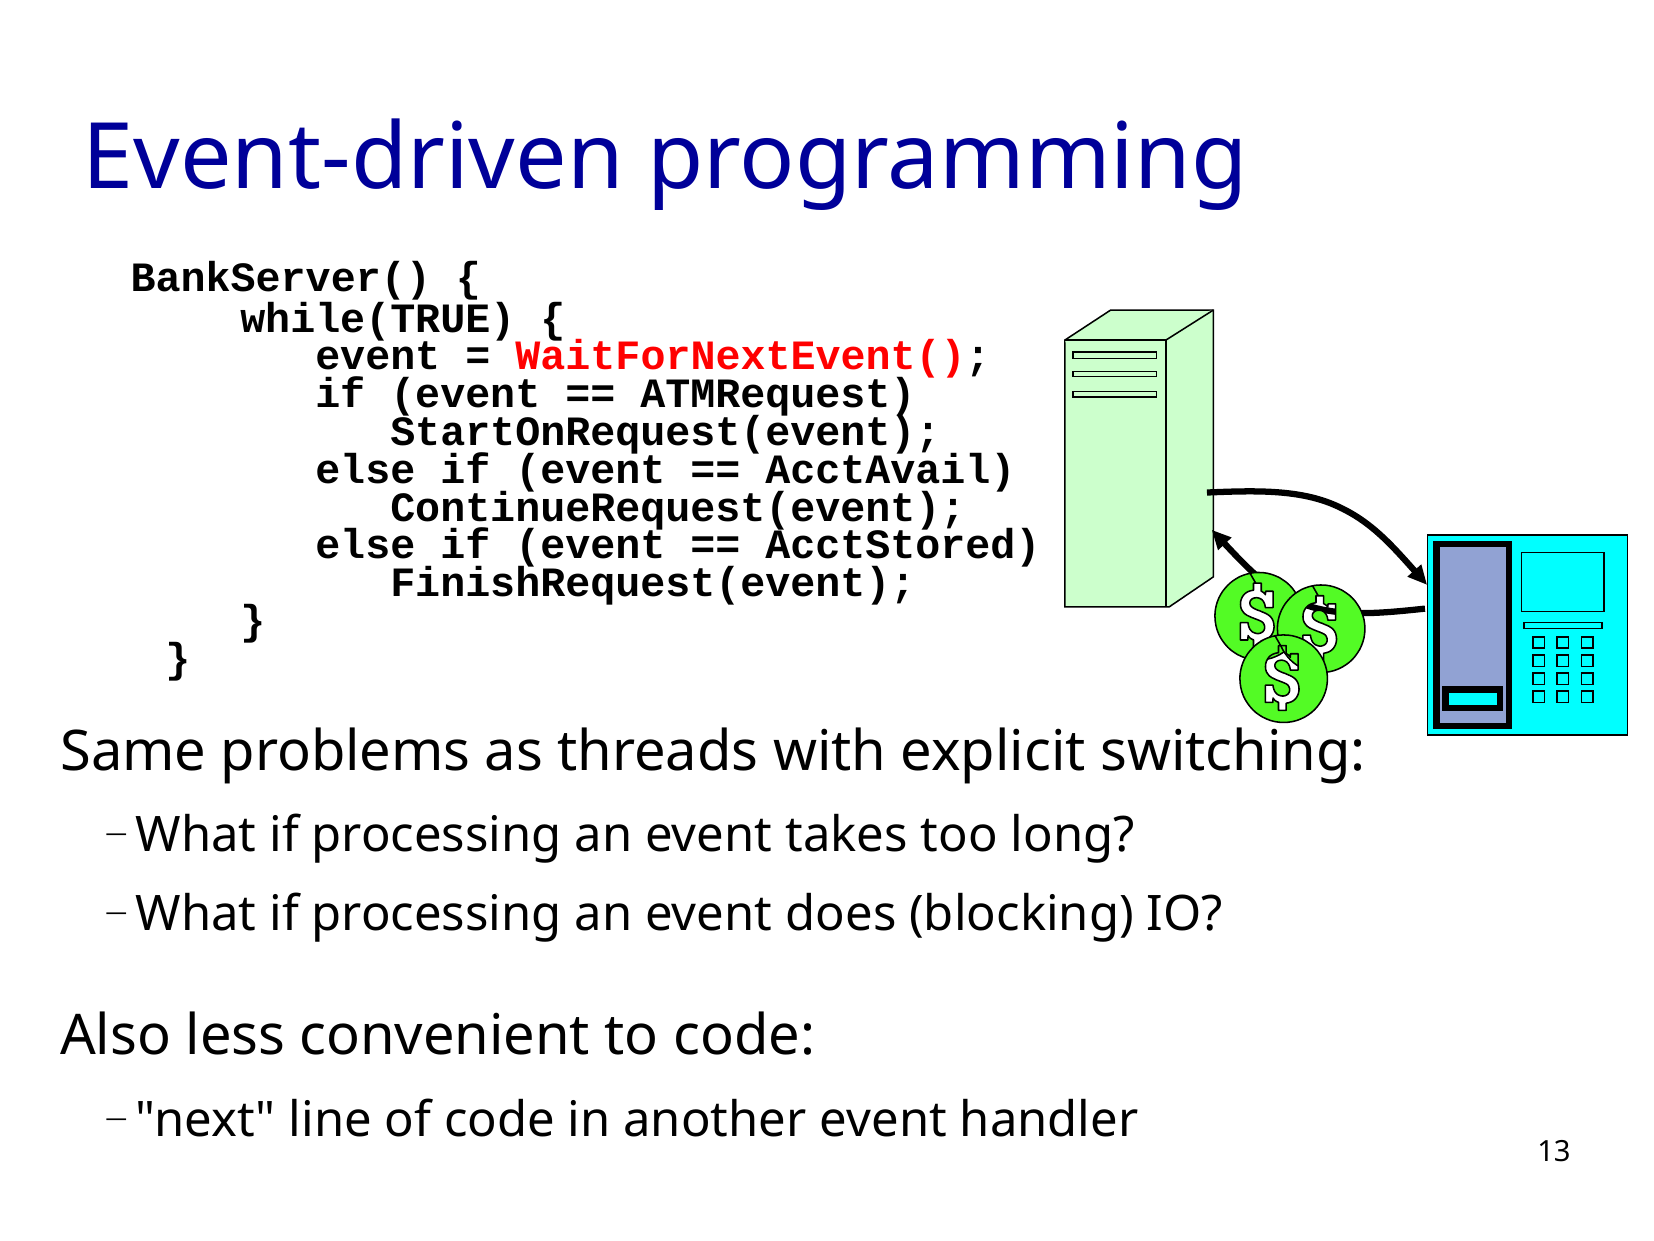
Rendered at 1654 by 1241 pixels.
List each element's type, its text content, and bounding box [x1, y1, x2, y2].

text_box [1214, 572, 1365, 710]
title Event-driven programming [82, 49, 1571, 257]
list Same problems as threads with explicit switching: What if processing an event takes too long? What if processing an event does (blocking) IO? Also less convenient to code: "next" line of code in another event handler [30, 710, 1456, 1156]
text_box [1064, 310, 1214, 607]
text_box [1427, 535, 1628, 736]
text_box BankServer() { while(TRUE) { event = WaitForNextEvent(); if (event == ATMRequest) StartOnRequest(event); else if (event == AcctAvail) ContinueRequest(event); else if (event == AcctStored) FinishRequest(event); } } [30, 240, 1056, 708]
